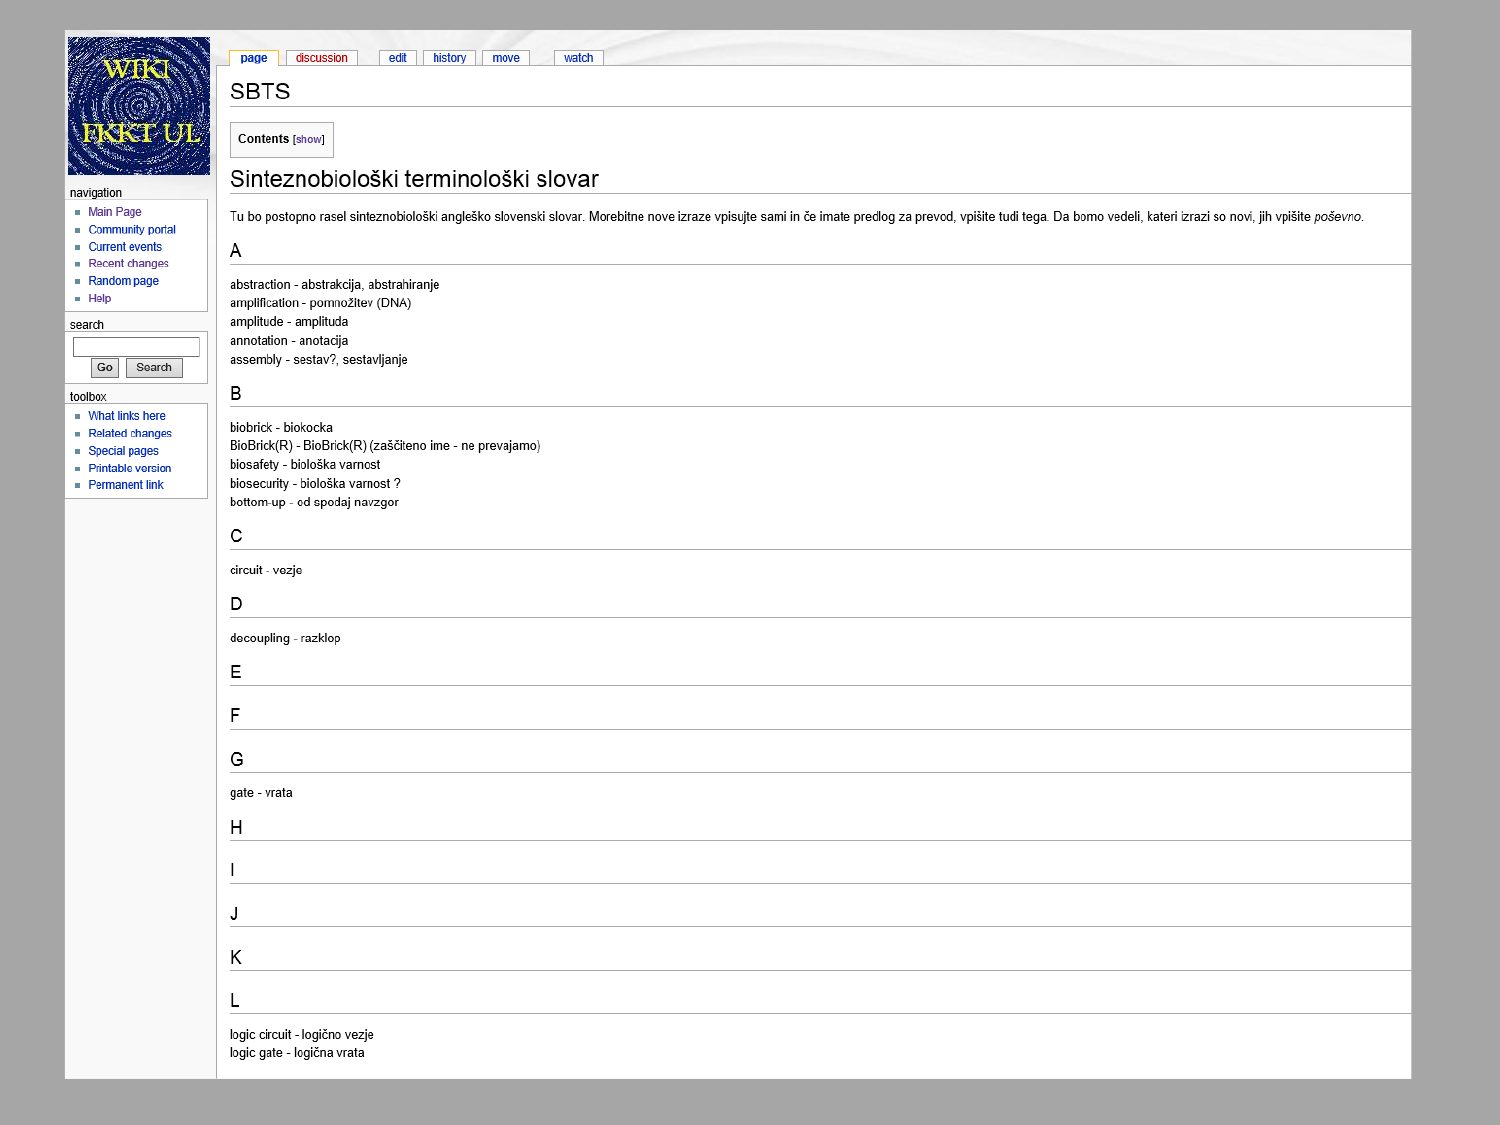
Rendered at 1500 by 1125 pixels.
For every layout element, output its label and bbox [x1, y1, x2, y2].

picture [64, 30, 1412, 1079]
